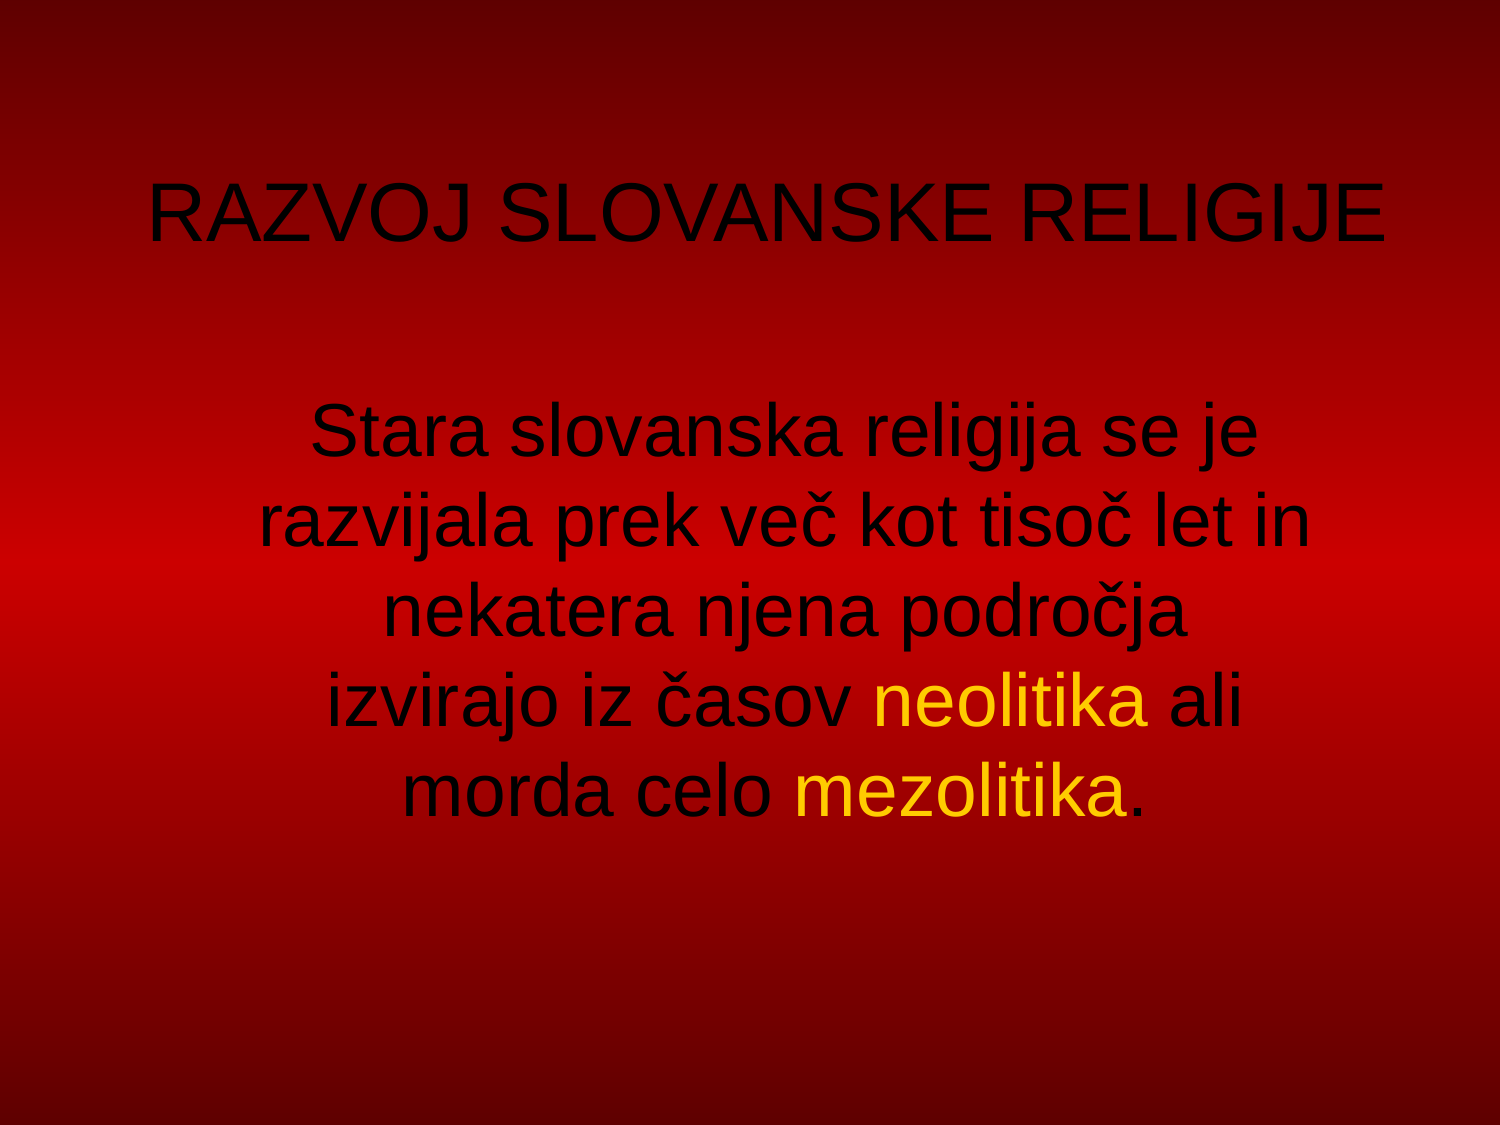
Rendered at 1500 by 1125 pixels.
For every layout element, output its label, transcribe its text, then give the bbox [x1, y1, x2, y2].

subtitle Stara slovanska religija se je razvijala prek več kot tisoč let in nekatera njena področja izvirajo iz časov neolitika ali morda celo mezolitika. [242, 373, 1329, 894]
title RAZVOJ SLOVANSKE RELIGIJE [123, 148, 1412, 268]
